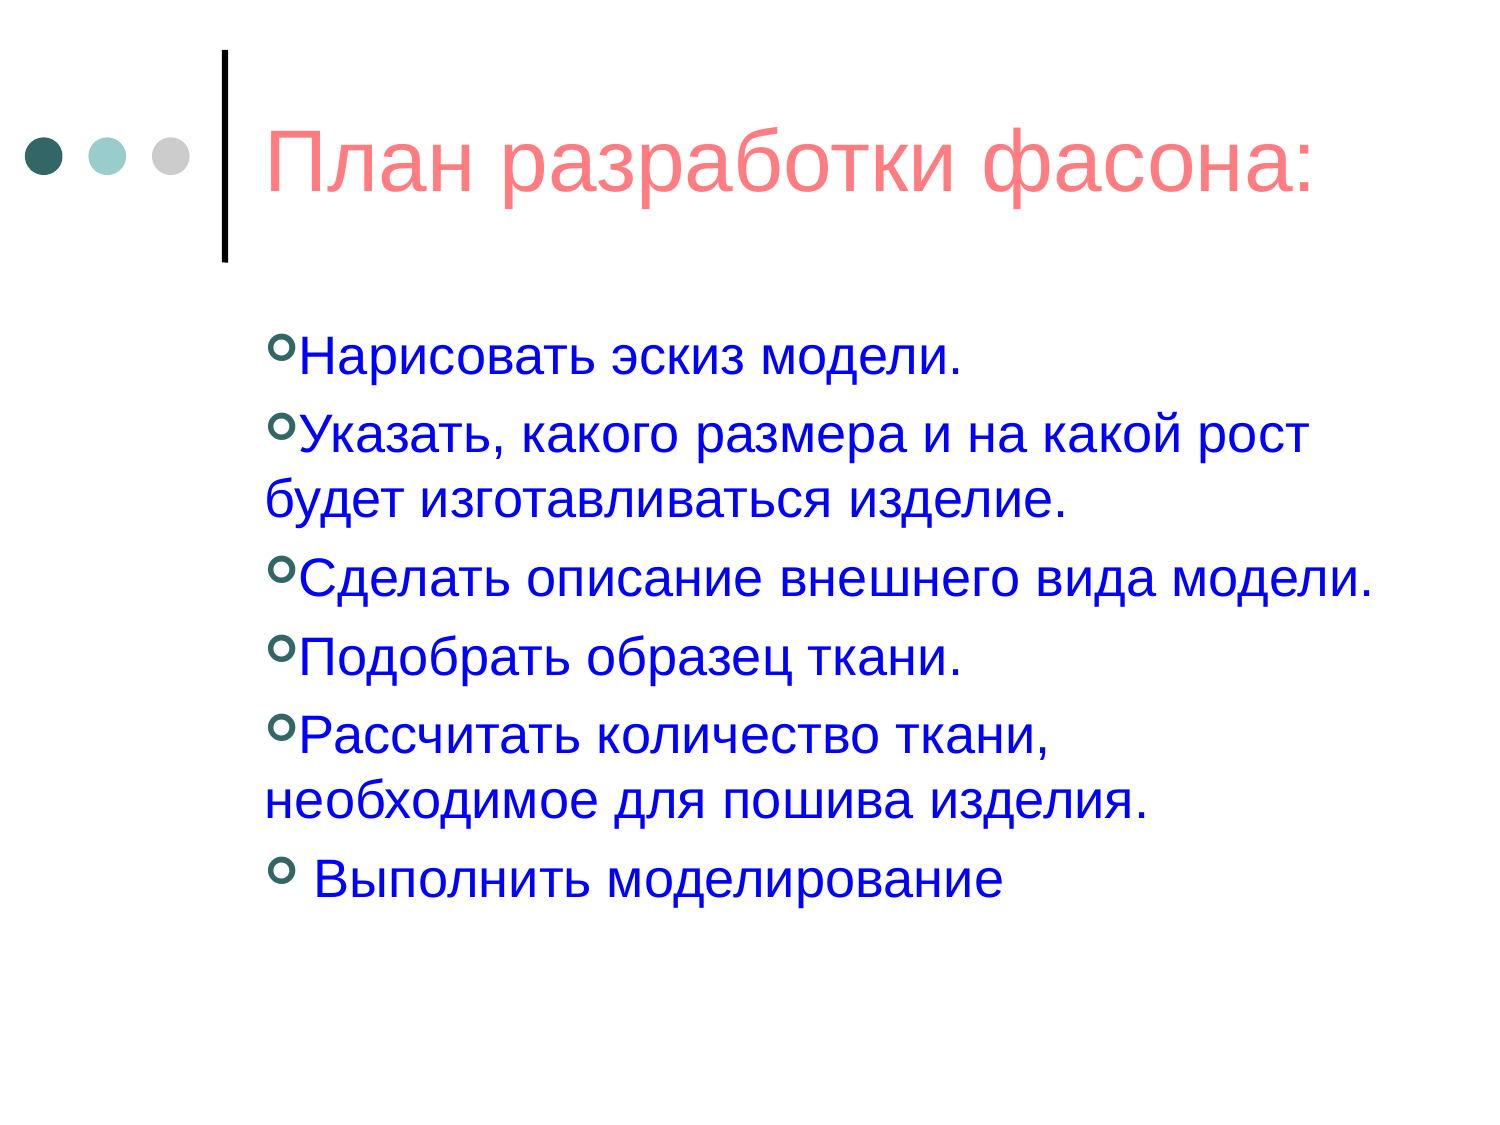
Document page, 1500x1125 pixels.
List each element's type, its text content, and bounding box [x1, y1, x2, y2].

list Нарисовать эскиз модели. Указать, какого размера и на какой рост будет изготавливаться изделие. Сделать описание внешнего вида модели. Подобрать образец ткани. Рассчитать количество ткани, необходимое для пошива изделия. Выполнить моделирование [249, 312, 1401, 988]
title План разработки фасона: [249, 31, 1401, 282]
